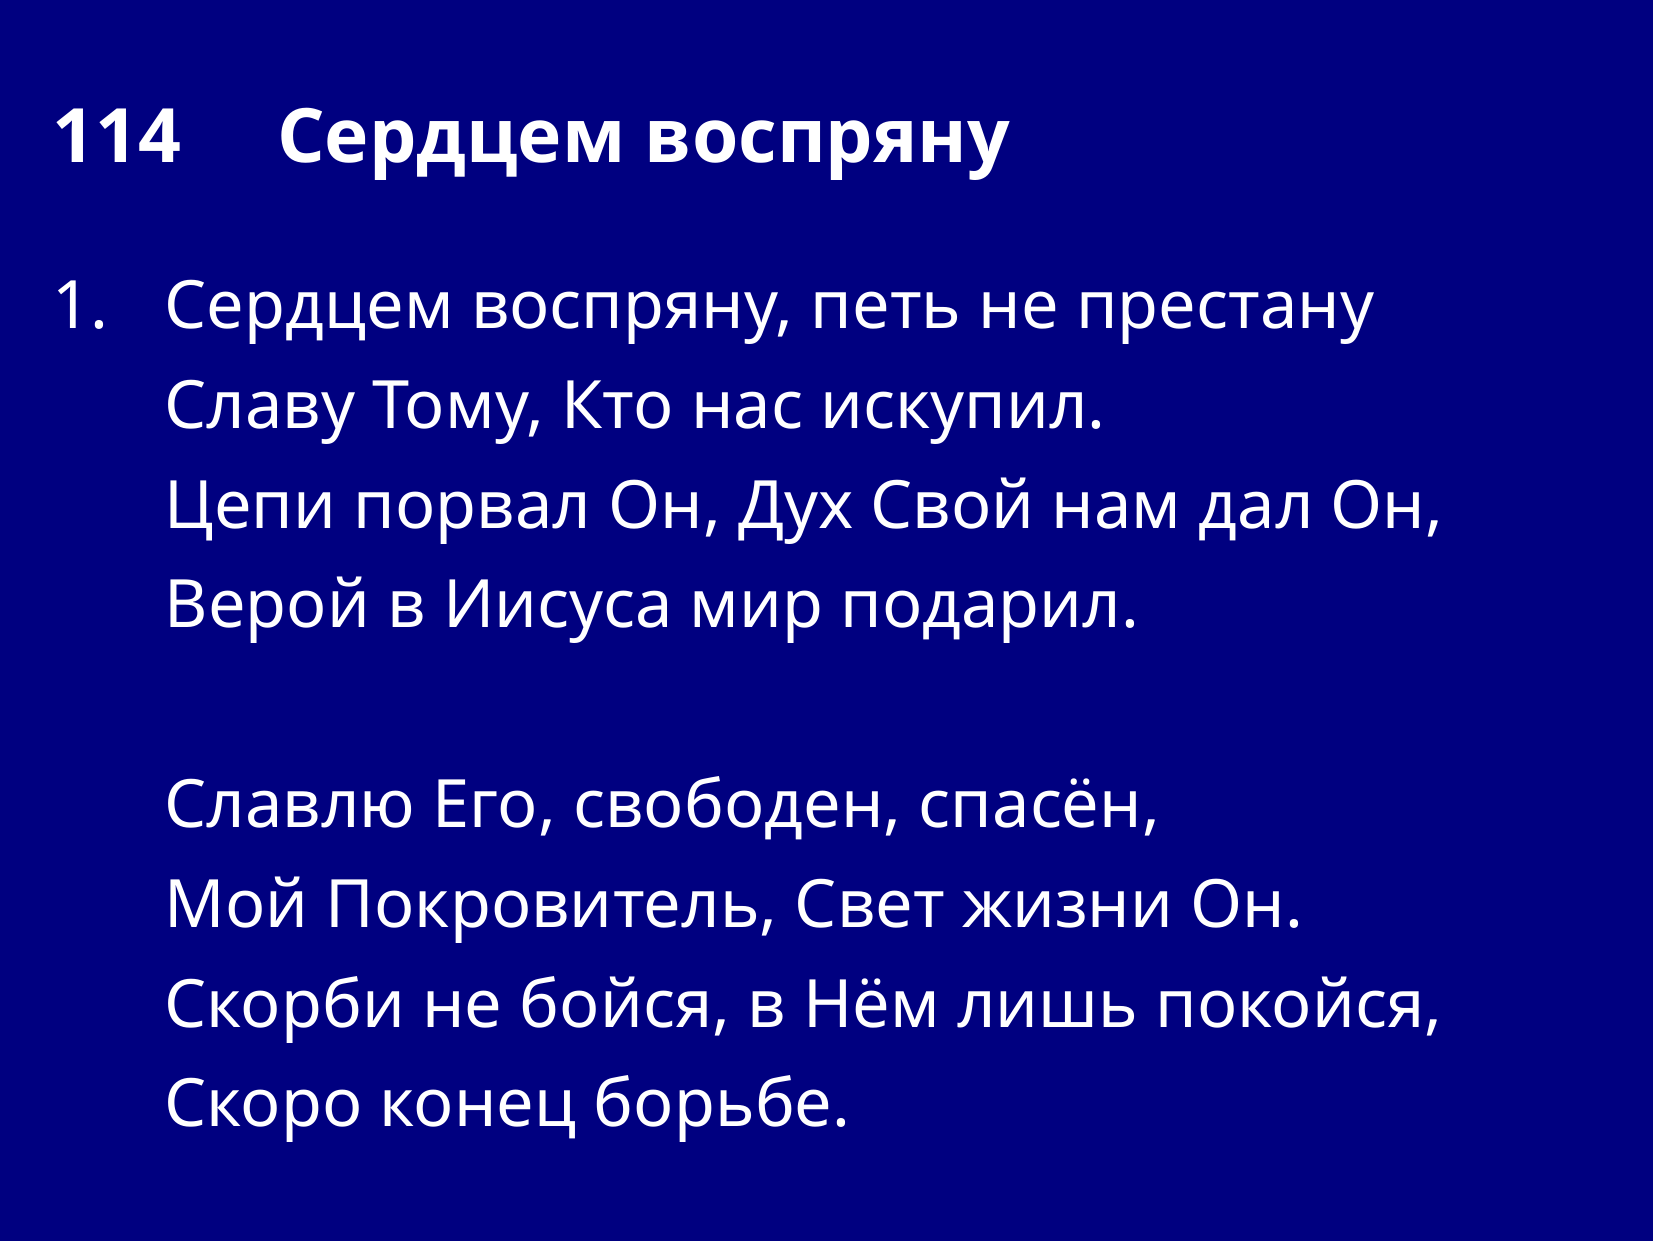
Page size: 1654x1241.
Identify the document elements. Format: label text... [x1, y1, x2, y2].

text_box 1. Сердцем воспряну, петь не престану Славу Тому, Кто нас искупил. Цепи порвал Он, Дух Свой нам дал Он, Верой в Иисуса мир подарил. Славлю Его, свободен, спасён, Мой Покровитель, Свет жизни Он. Скорби не бойся, в Нём лишь покойся, Скоро конец борьбе. [37, 150, 1653, 1163]
text_box 114 Сердцем воспряну [37, 75, 1576, 188]
